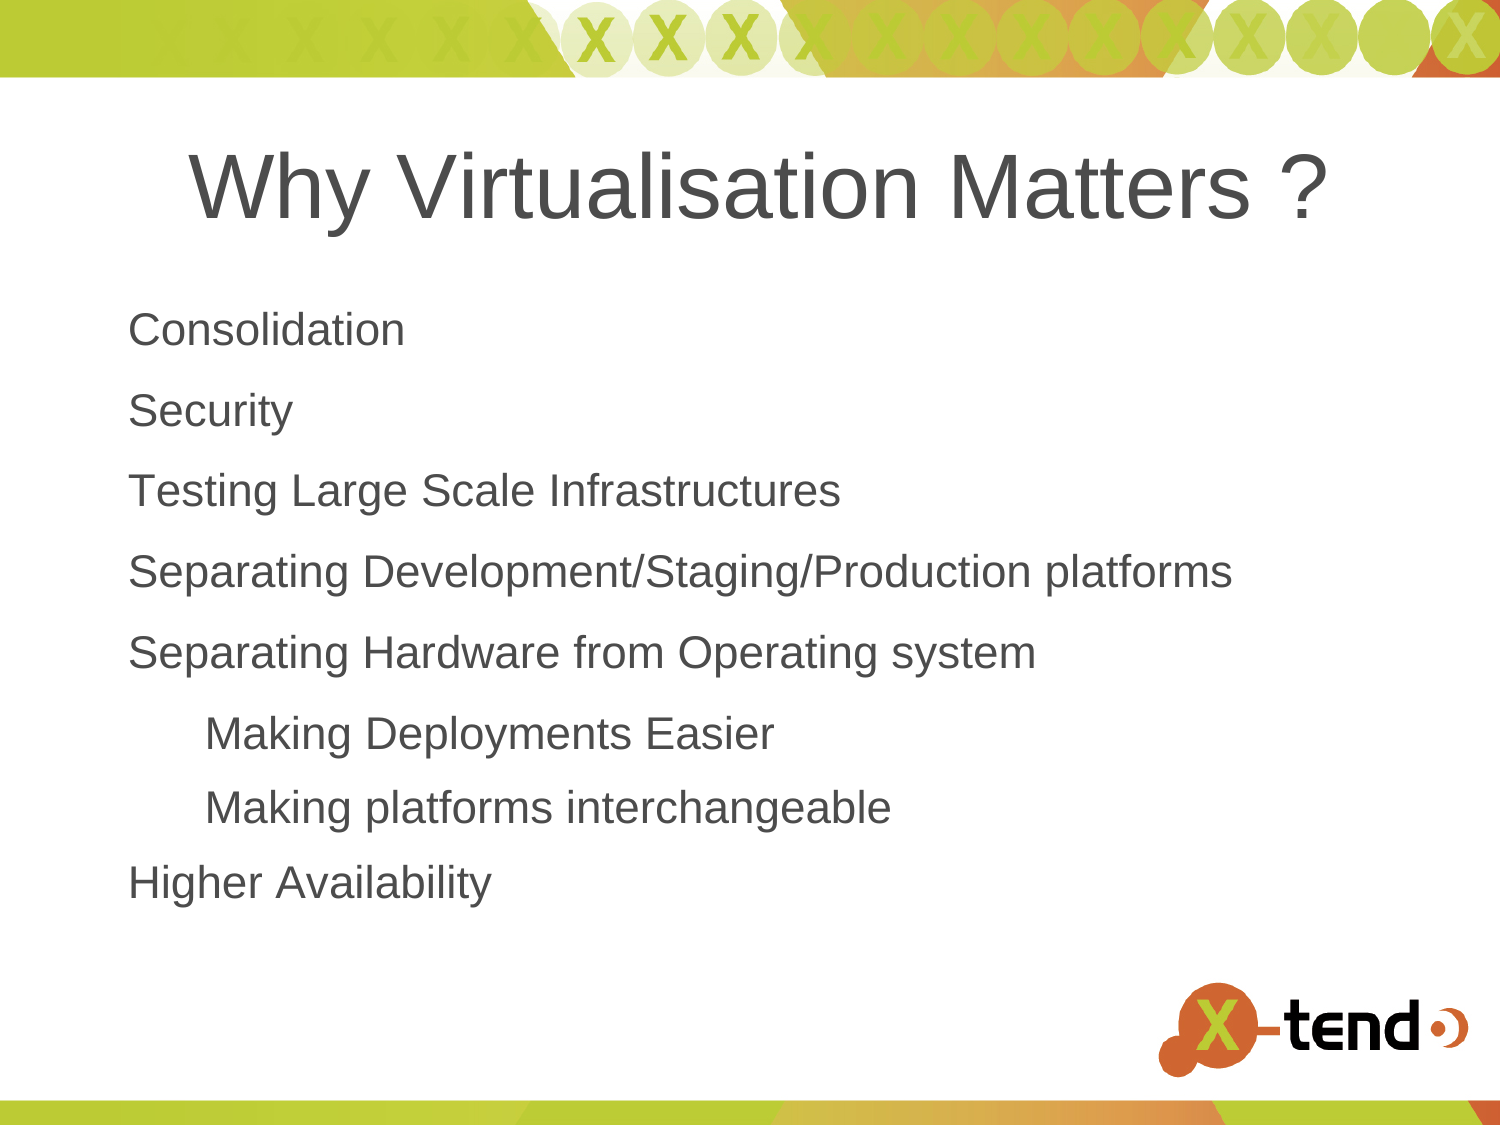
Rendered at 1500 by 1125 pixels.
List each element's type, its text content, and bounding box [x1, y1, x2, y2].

picture [0, 0, 1500, 1125]
list Consolidation Security Testing Large Scale Infrastructures Separating Development/Staging/Production platforms Separating Hardware from Operating system Making Deployments Easier Making platforms interchangeable Higher Availability [110, 199, 1392, 1069]
title Why Virtualisation Matters ? [110, 93, 1392, 199]
